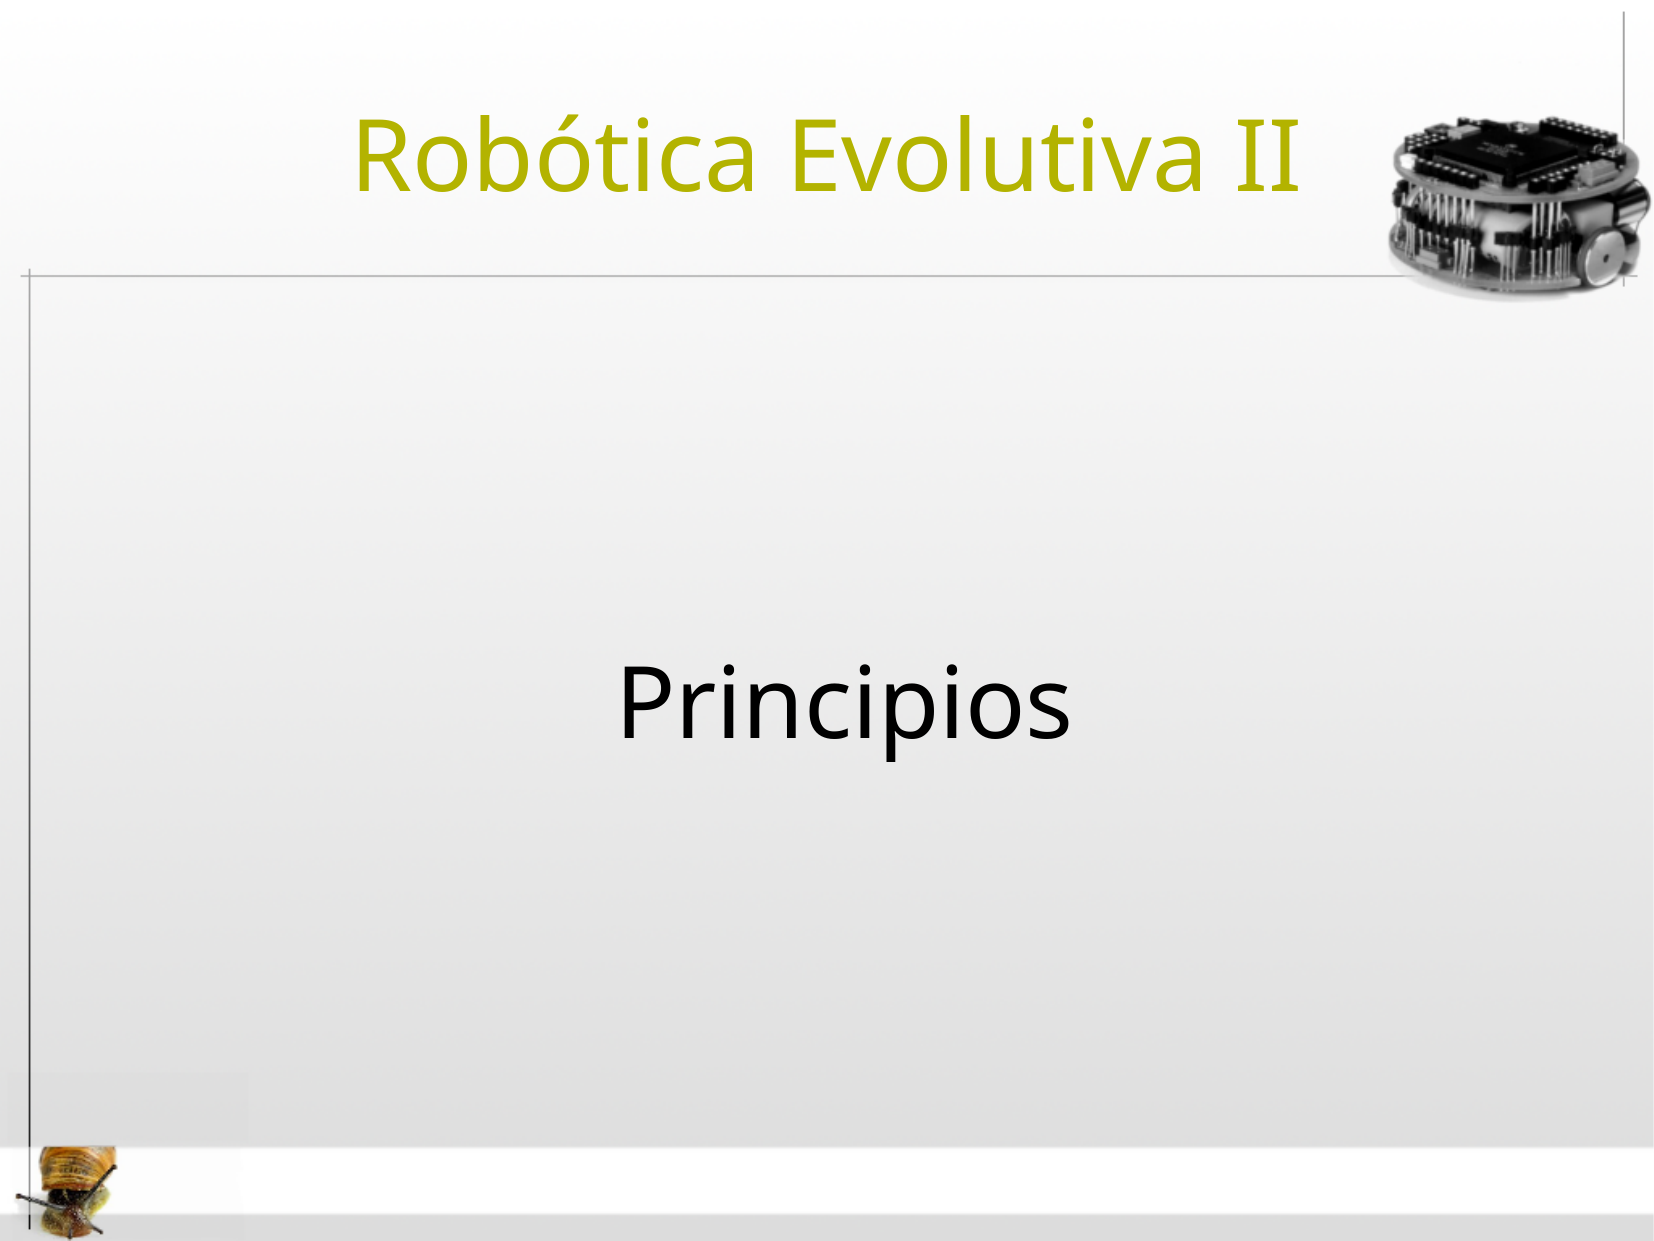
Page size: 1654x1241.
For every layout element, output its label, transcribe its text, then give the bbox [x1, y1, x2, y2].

title Robótica Evolutiva II [82, 49, 1571, 257]
picture [0, 0, 1654, 1241]
subtitle Principios [82, 297, 1571, 1102]
